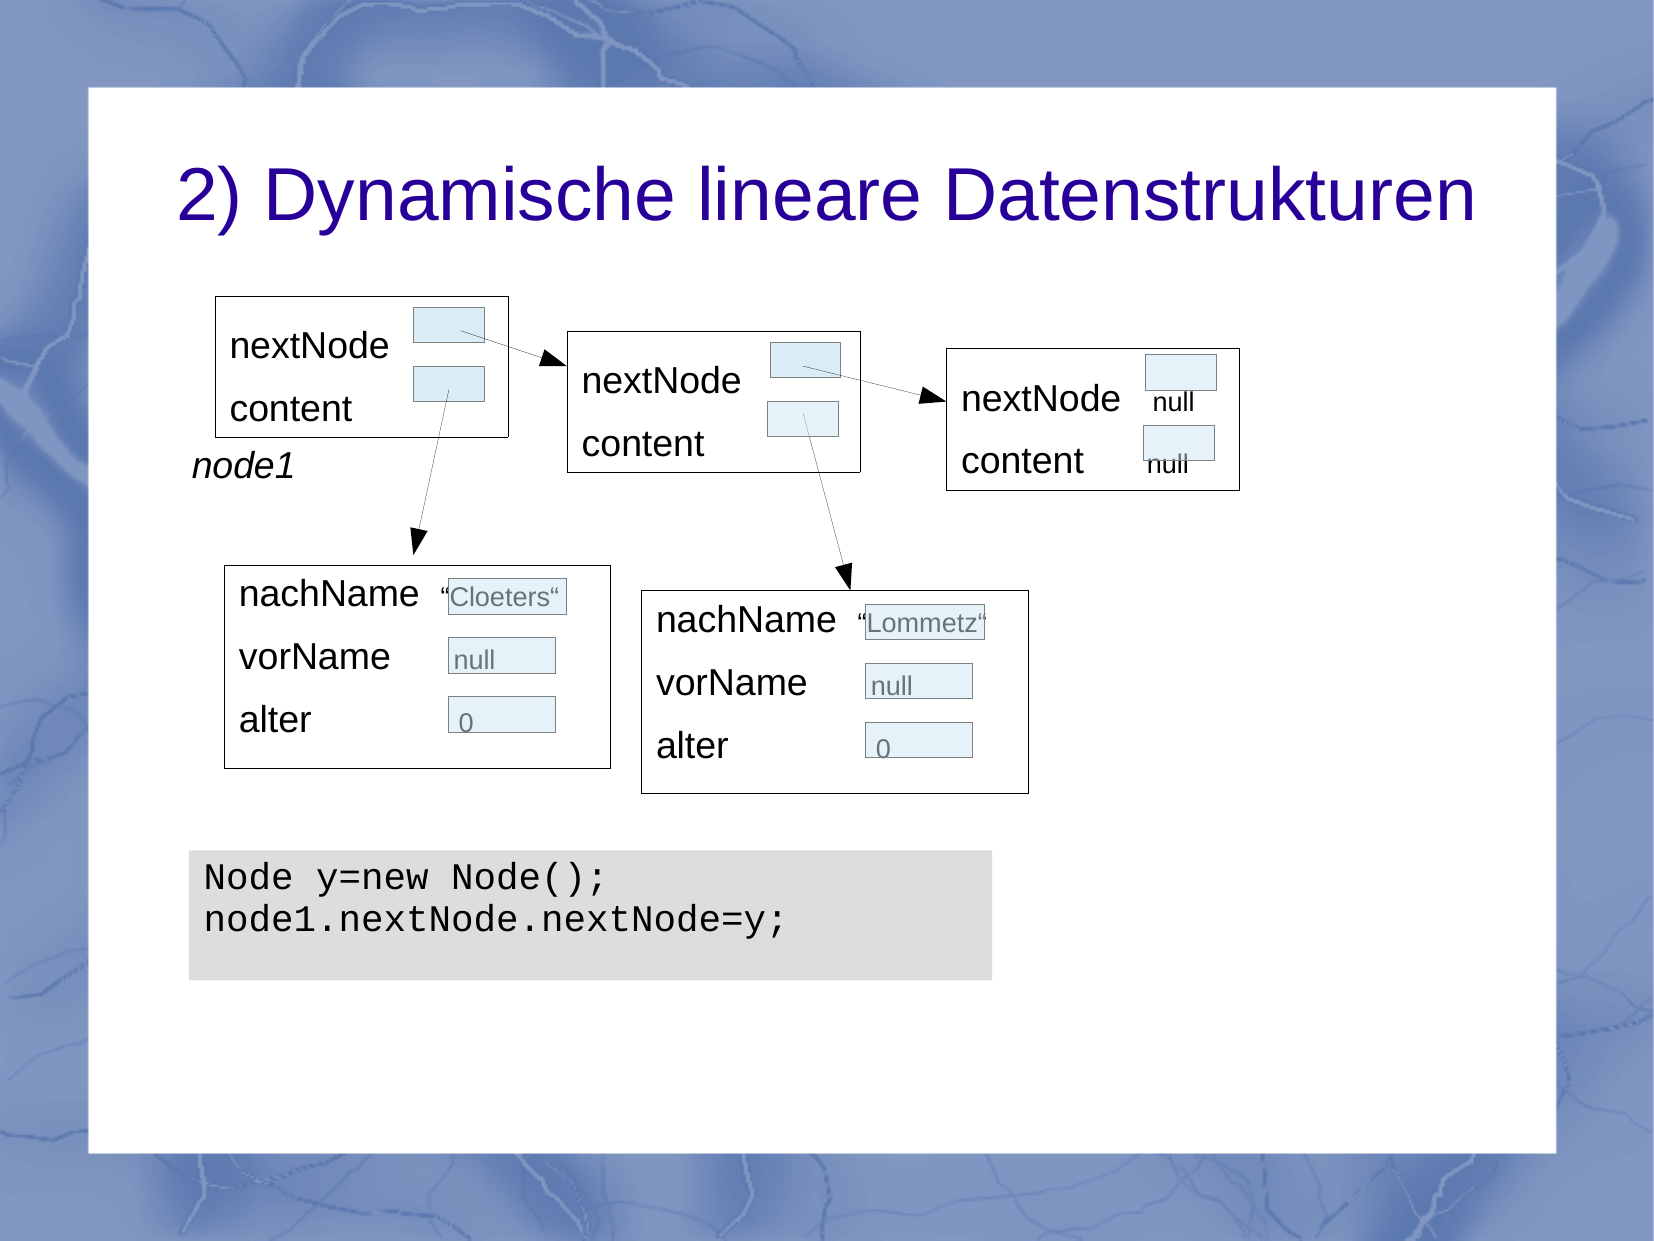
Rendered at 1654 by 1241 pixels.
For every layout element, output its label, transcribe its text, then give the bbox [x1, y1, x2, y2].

text_box [865, 663, 973, 699]
text_box [1143, 425, 1215, 461]
text_box Node y=new Node(); node1.nextNode.nextNode=y; [188, 850, 993, 981]
title 2) Dynamische lineare Datenstrukturen [118, 90, 1536, 298]
text_box [865, 722, 973, 758]
table_header nextNode content [568, 332, 860, 472]
picture [0, 0, 1654, 1241]
text_box [448, 696, 556, 733]
table_header nachName “Lommetz“ vorName null alter 0 [642, 591, 1028, 793]
table_header nextNode content [216, 297, 508, 437]
text_box [413, 366, 485, 402]
text_box node1 [177, 437, 319, 494]
text_box [448, 637, 556, 674]
text_box [770, 342, 841, 378]
text_box [767, 401, 839, 437]
text_box [448, 578, 567, 615]
table_header nachName “Cloeters“ vorName null alter 0 [225, 566, 610, 768]
table_header nextNode null content null [947, 349, 1239, 490]
text_box [1145, 354, 1217, 391]
text_box [413, 307, 485, 343]
text_box [865, 604, 985, 640]
